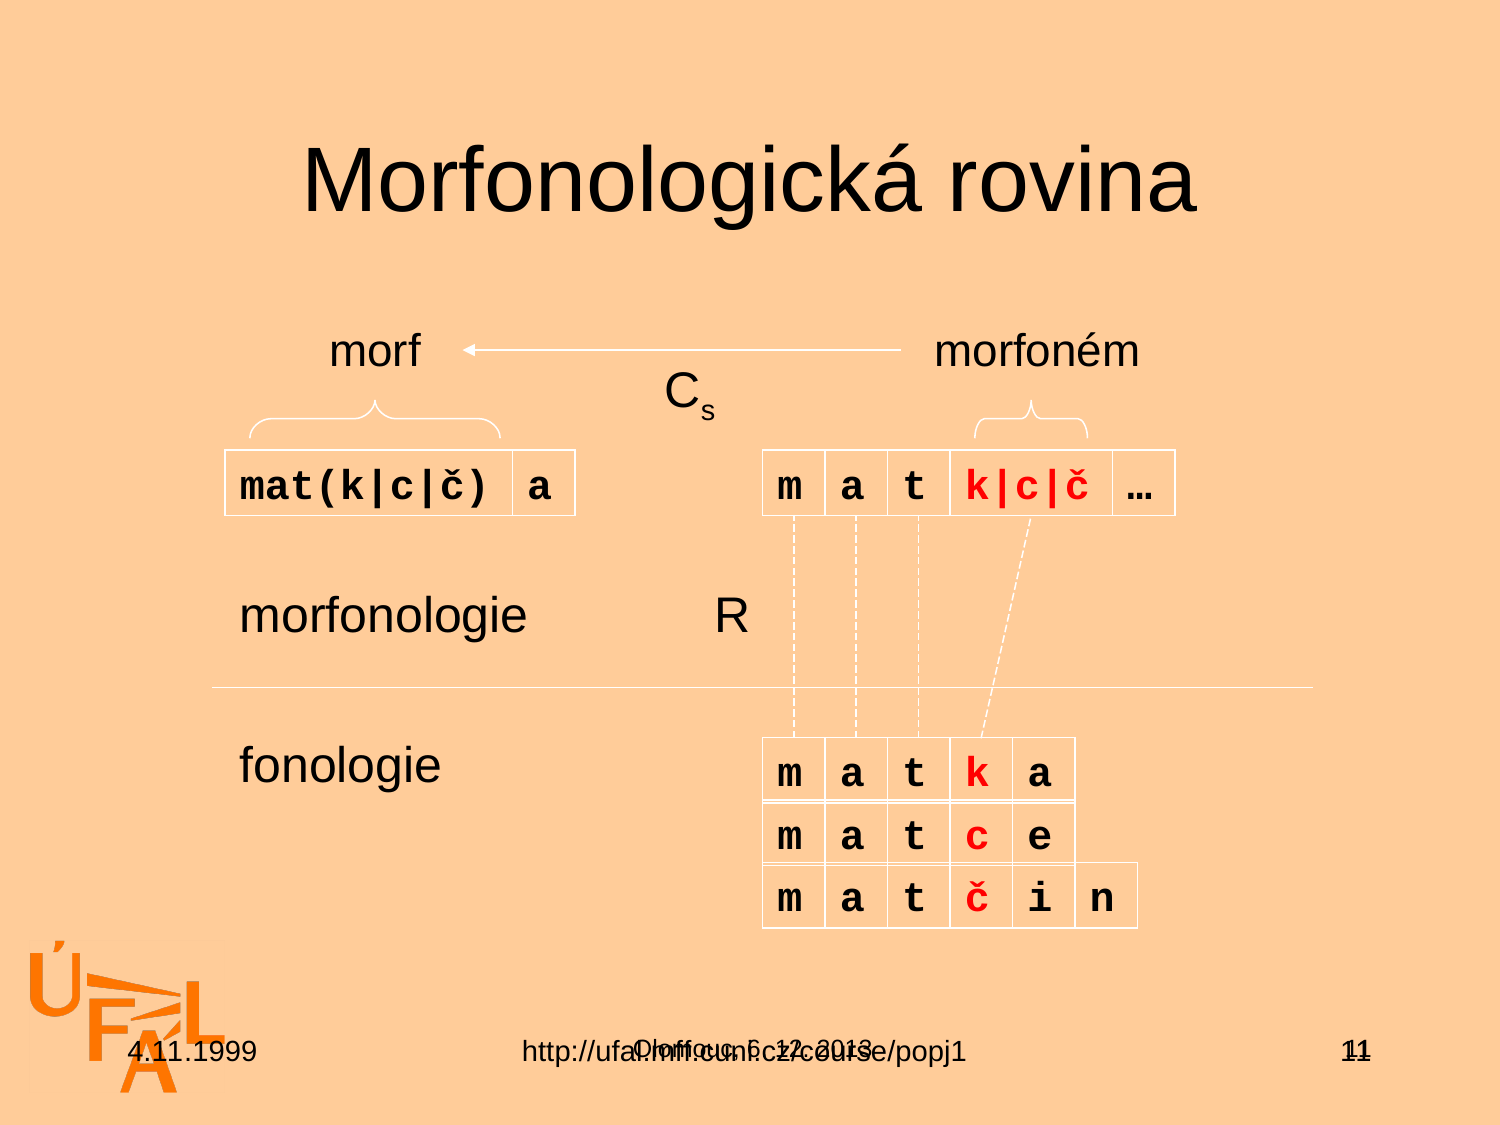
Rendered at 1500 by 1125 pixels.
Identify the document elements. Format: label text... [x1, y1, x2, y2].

text_box a [825, 737, 887, 800]
text_box 4.11.1999 [112, 1025, 426, 1101]
text_box morfoném [912, 312, 1163, 383]
text_box morfonologie [224, 574, 550, 651]
text_box m [762, 800, 825, 862]
text_box m [762, 737, 825, 800]
title Morfonologická rovina [112, 62, 1388, 288]
text_box k|c|č [949, 450, 1112, 516]
text_box č [950, 862, 1012, 928]
text_box t [887, 862, 950, 928]
text_box <číslo> [1074, 1025, 1388, 1101]
text_box mat(k|c|č) [225, 450, 512, 516]
text_box fonologie [224, 724, 501, 801]
text_box a [825, 862, 887, 928]
picture [29, 940, 225, 1093]
text_box … [1112, 450, 1176, 516]
text_box m [762, 450, 825, 516]
text_box Cs [649, 349, 738, 434]
text_box a [512, 450, 576, 516]
text_box morf [300, 312, 451, 383]
text_box c [950, 800, 1012, 862]
text_box i [1012, 862, 1074, 928]
text_box t [887, 800, 950, 862]
text_box http://ufal.mff.cuni.cz/course/popj1 [501, 1025, 988, 1101]
text_box t [887, 737, 950, 800]
text_box a [825, 800, 887, 862]
text_box a [825, 450, 887, 516]
text_box a [1012, 737, 1076, 800]
text_box m [762, 862, 825, 928]
text_box k [950, 737, 1012, 800]
text_box t [887, 450, 949, 516]
text_box n [1074, 862, 1138, 928]
text_box R [699, 574, 763, 651]
text_box e [1012, 800, 1076, 862]
